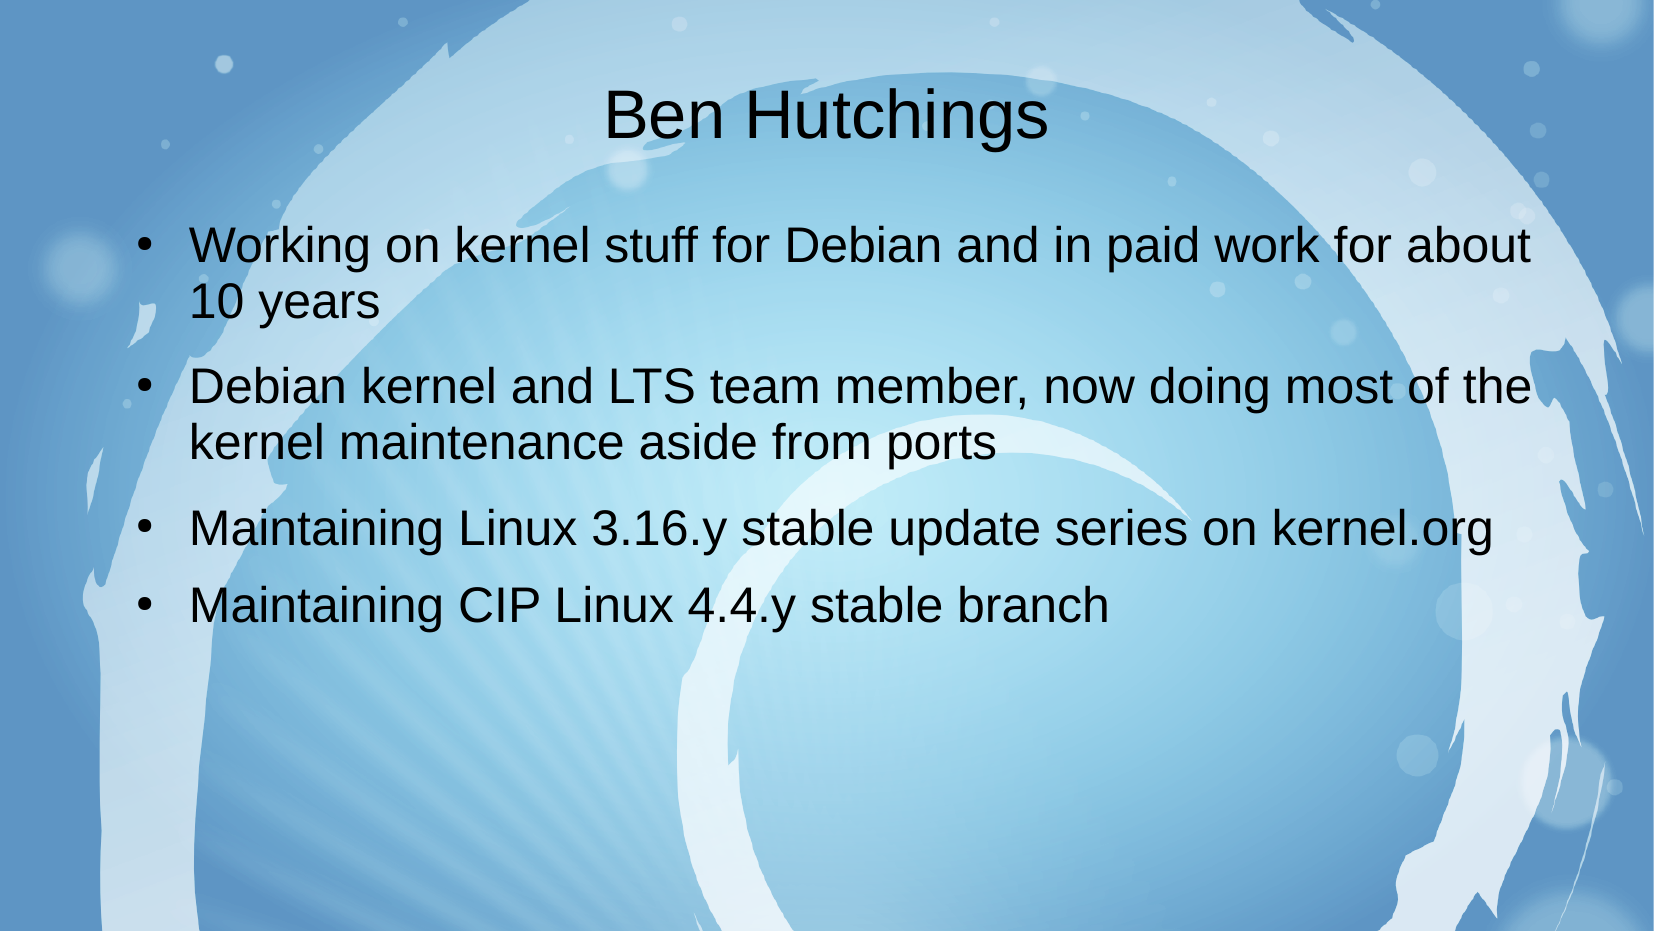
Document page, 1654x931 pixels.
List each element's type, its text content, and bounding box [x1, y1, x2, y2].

picture [0, 0, 1654, 931]
title Ben Hutchings [118, 37, 1536, 193]
list Working on kernel stuff for Debian and in paid work for about 10 years Debian kernel and LTS team member, now doing most of the kernel maintenance aside from ports Maintaining Linux 3.16.y stable update series on kernel.org Maintaining CIP Linux 4.4.y stable branch [118, 217, 1536, 832]
